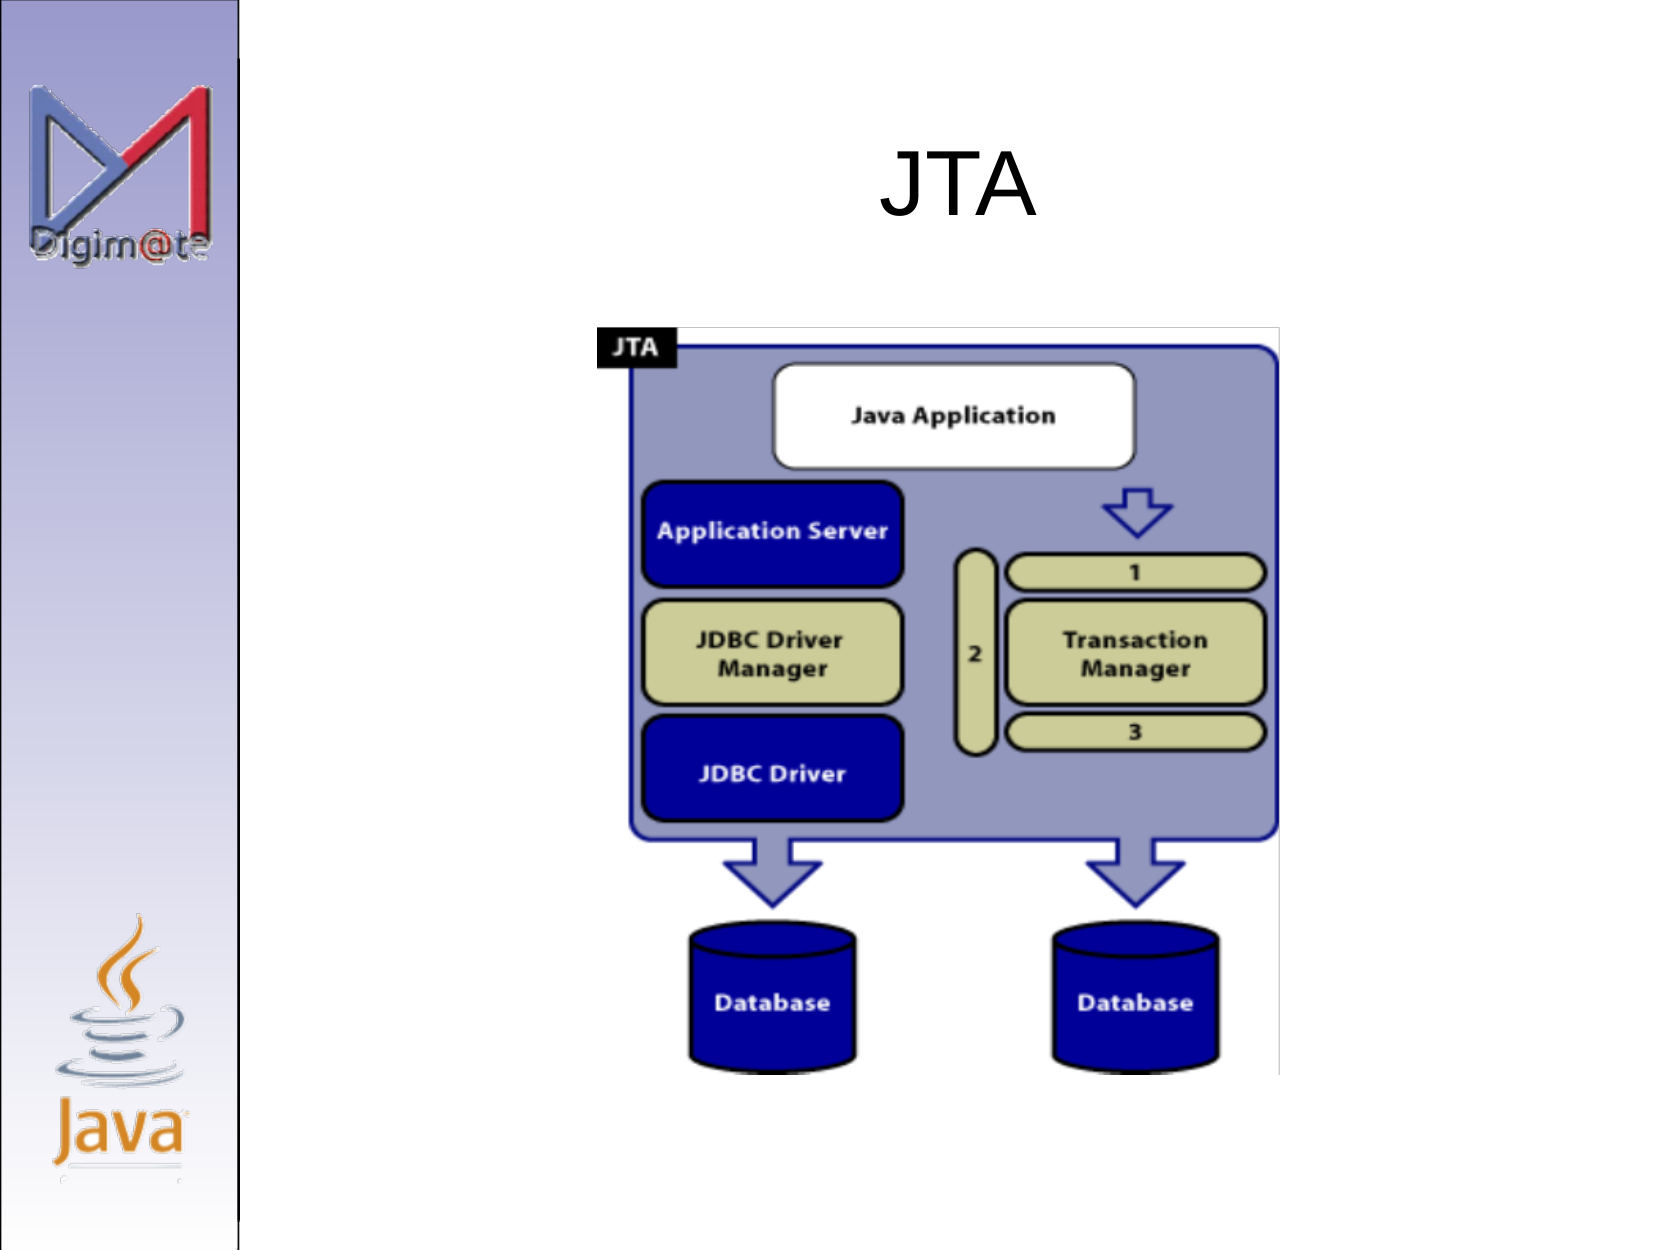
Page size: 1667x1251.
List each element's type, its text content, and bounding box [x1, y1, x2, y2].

picture [0, 0, 1667, 1250]
title JTA [267, 65, 1650, 281]
